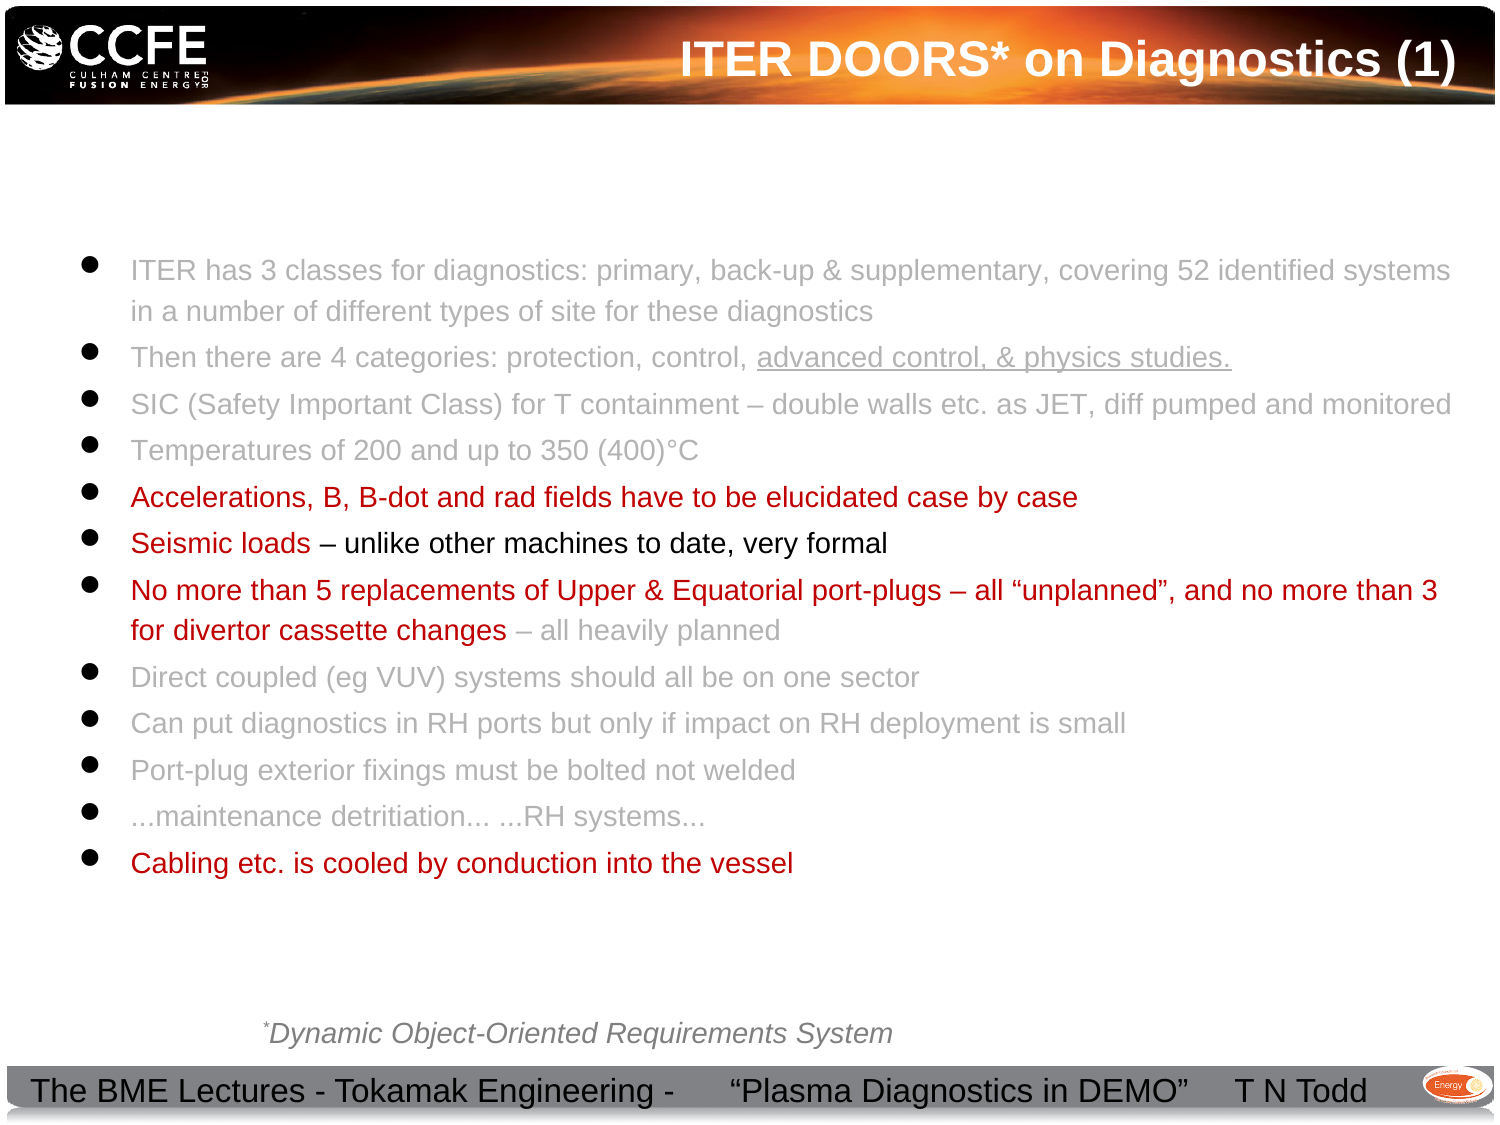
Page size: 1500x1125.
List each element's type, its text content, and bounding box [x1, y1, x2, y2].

text_box ITER DOORS* on Diagnostics (1) [664, 18, 1496, 90]
text_box ITER has 3 classes for diagnostics: primary, back-up & supplementary, covering 52 identified systems in a number of different types of site for these diagnostics Then there are 4 categories: protection, control, advanced control, & physics studies. SIC (Safety Important Class) for T containment – double walls etc. as JET, diff pumped and monitored Temperatures of 200 and up to 350 (400)°C Accelerations, B, B-dot and rad fields have to be elucidated case by case Seismic loads – unlike other machines to date, very formal No more than 5 replacements of Upper & Equatorial port-plugs – all “unplanned”, and no more than 3 for divertor cassette changes – all heavily planned Direct coupled (eg VUV) systems should all be on one sector Can put diagnostics in RH ports but only if impact on RH deployment is small Port-plug exterior fixings must be bolted not welded ...maintenance detritiation... ...RH systems... Cabling etc. is cooled by conduction into the vessel [47, 237, 1471, 823]
picture [5, 6, 1495, 105]
picture [7, 1066, 1494, 1125]
text_box *Dynamic Object-Oriented Requirements System [247, 996, 928, 1068]
